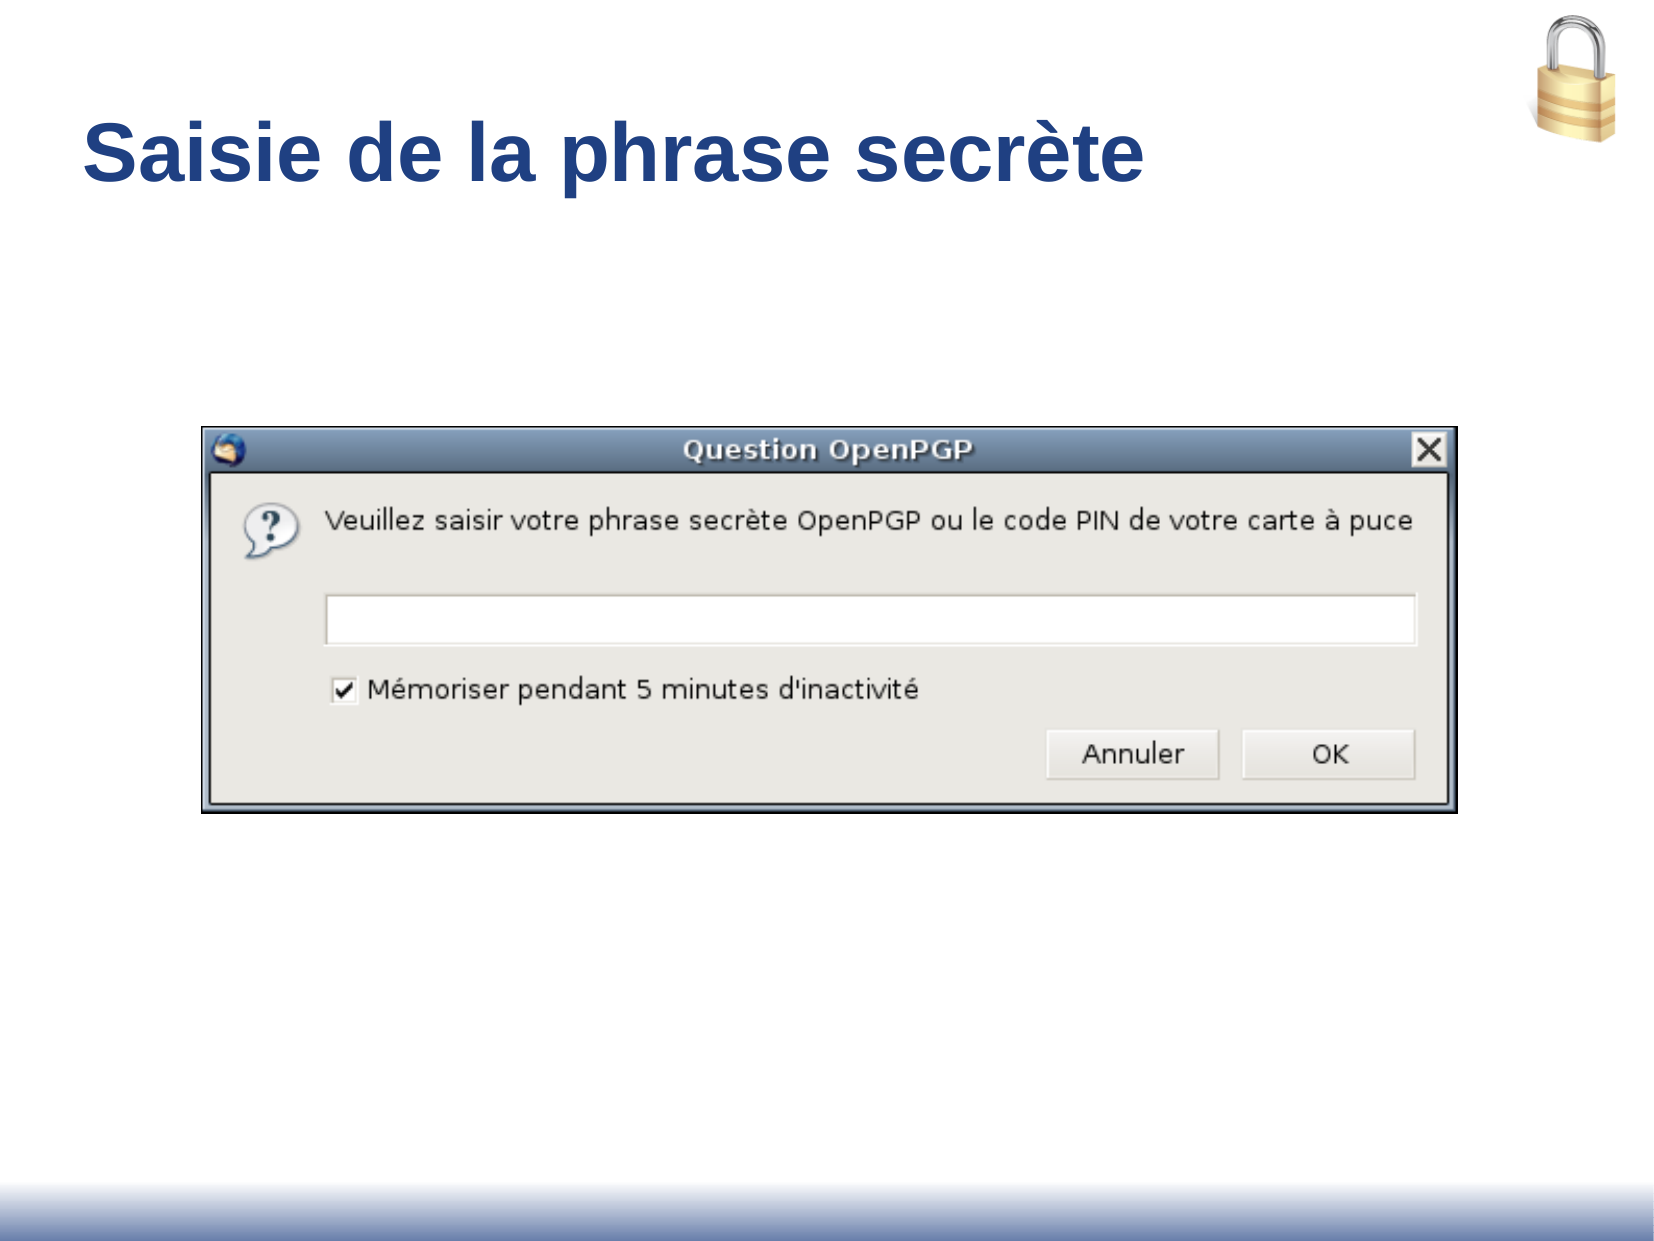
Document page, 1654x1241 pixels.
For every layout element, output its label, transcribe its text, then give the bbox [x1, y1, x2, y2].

title Saisie de la phrase secrète [82, 56, 1571, 250]
picture [201, 426, 1458, 814]
picture [1505, 11, 1642, 148]
